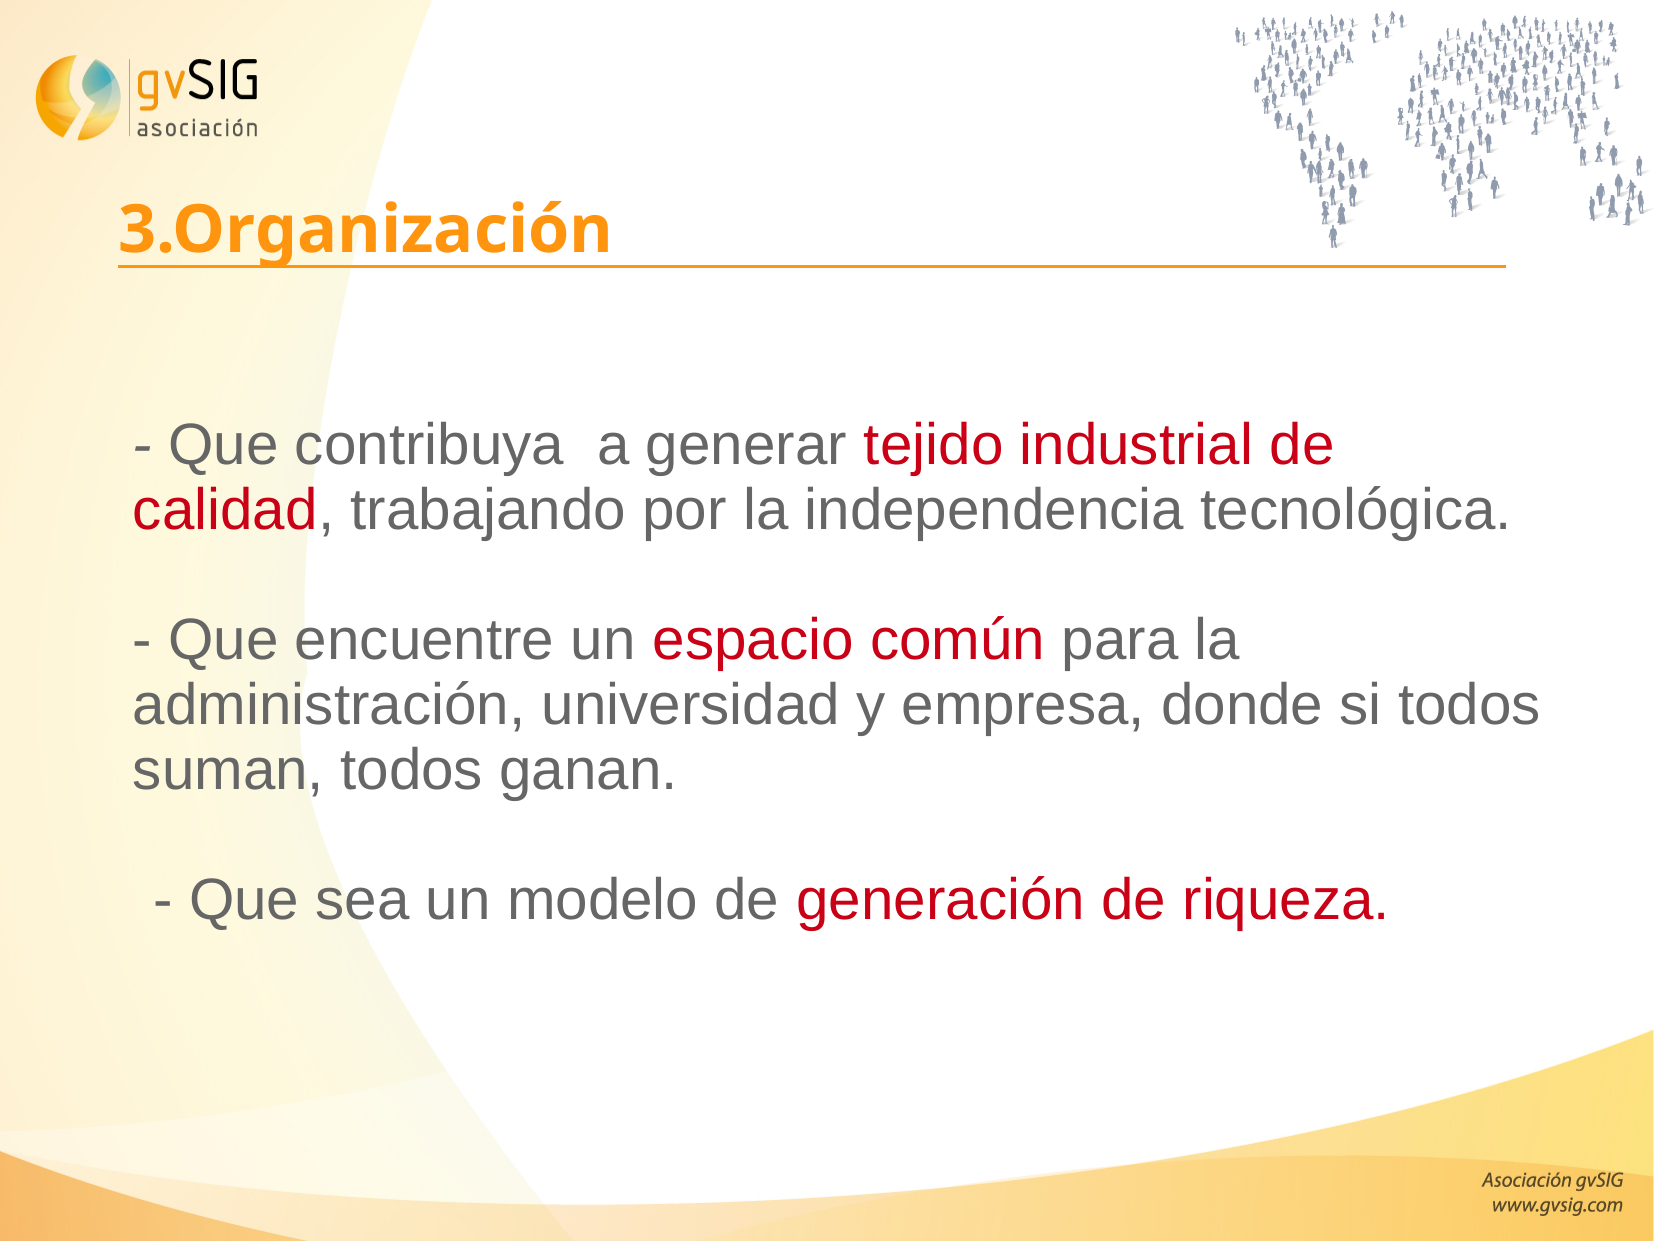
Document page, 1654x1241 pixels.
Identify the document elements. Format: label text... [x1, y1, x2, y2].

title 3.Organización [118, 177, 1607, 276]
text_box - Que contribuya a generar tejido industrial de calidad, trabajando por la independencia tecnológica. - Que encuentre un espacio común para la administración, universidad y empresa, donde si todos suman, todos ganan. - Que sea un modelo de generación de riqueza. [118, 341, 1565, 1152]
picture [0, 0, 1654, 1241]
